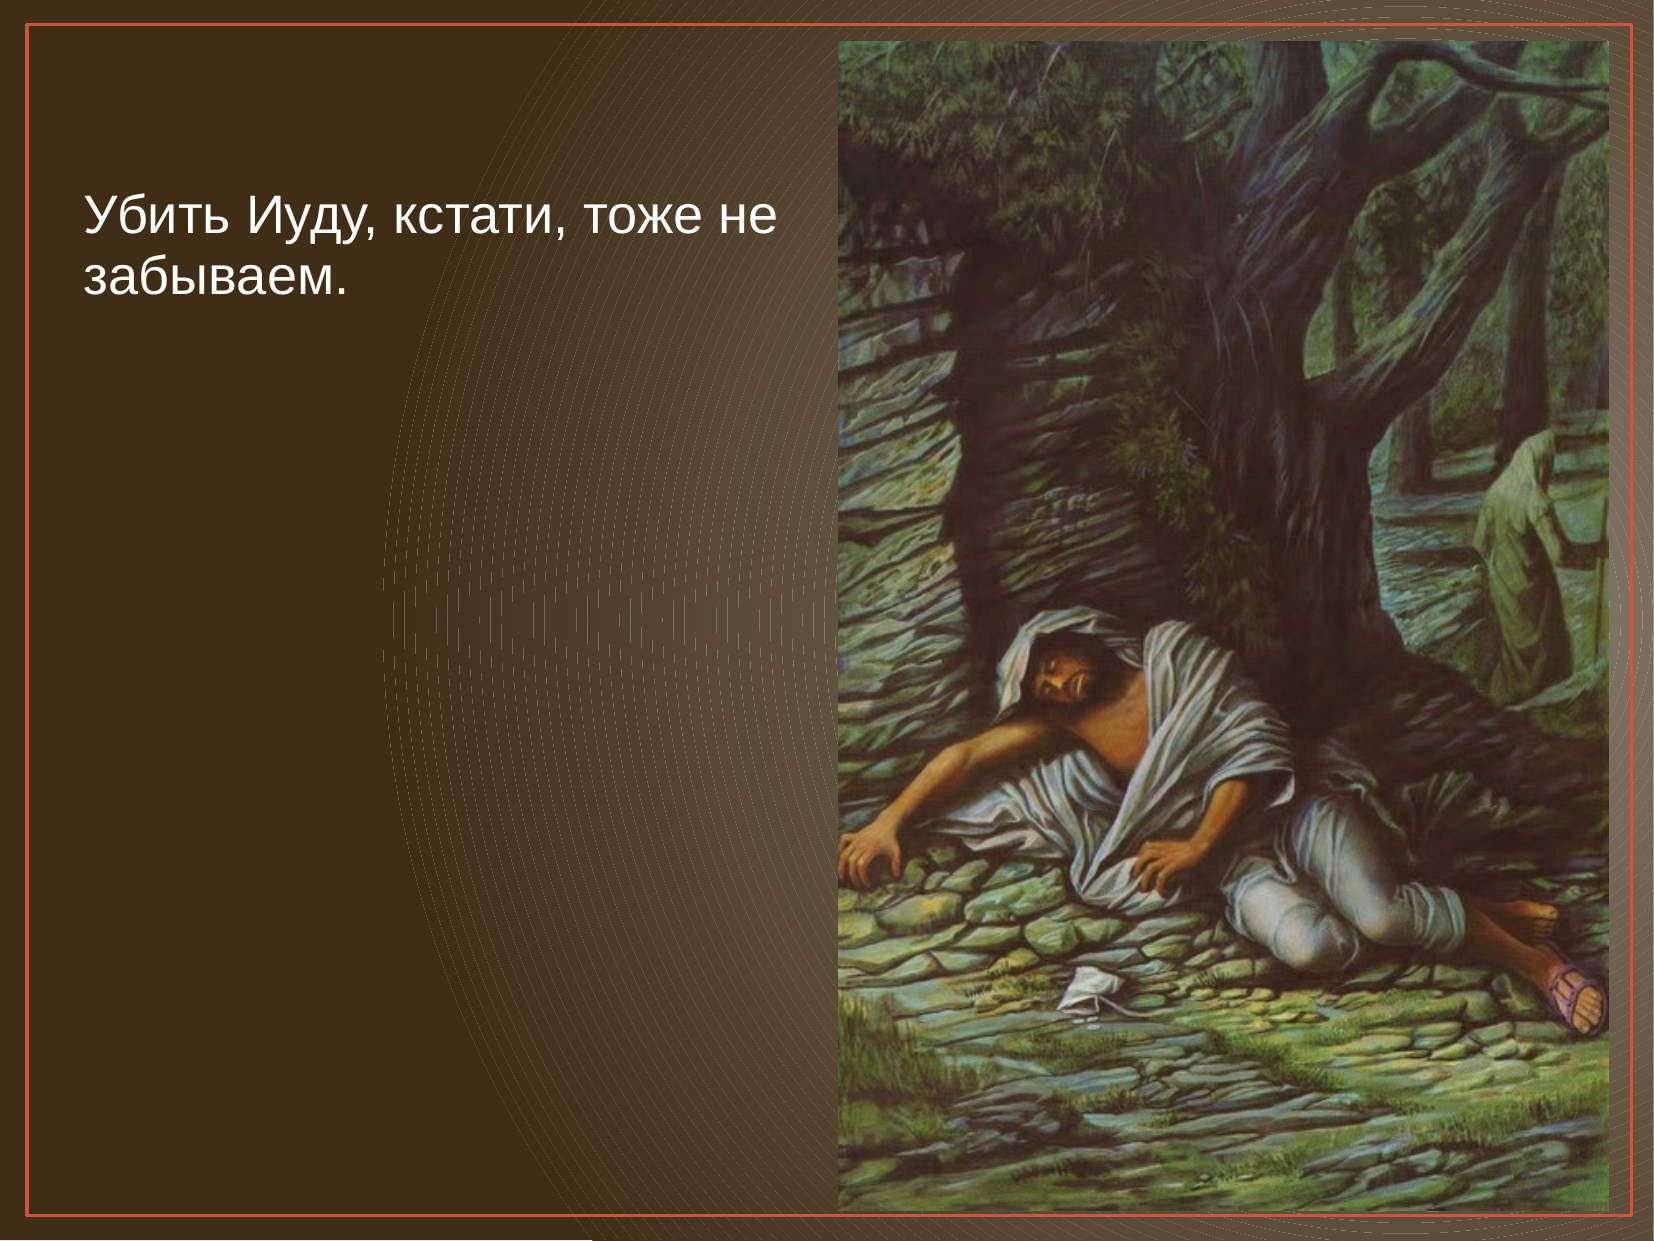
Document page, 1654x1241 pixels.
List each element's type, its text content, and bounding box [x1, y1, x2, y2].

picture [838, 41, 1609, 1211]
text_box Убить Иуду, кстати, тоже не забываем. [69, 177, 798, 384]
